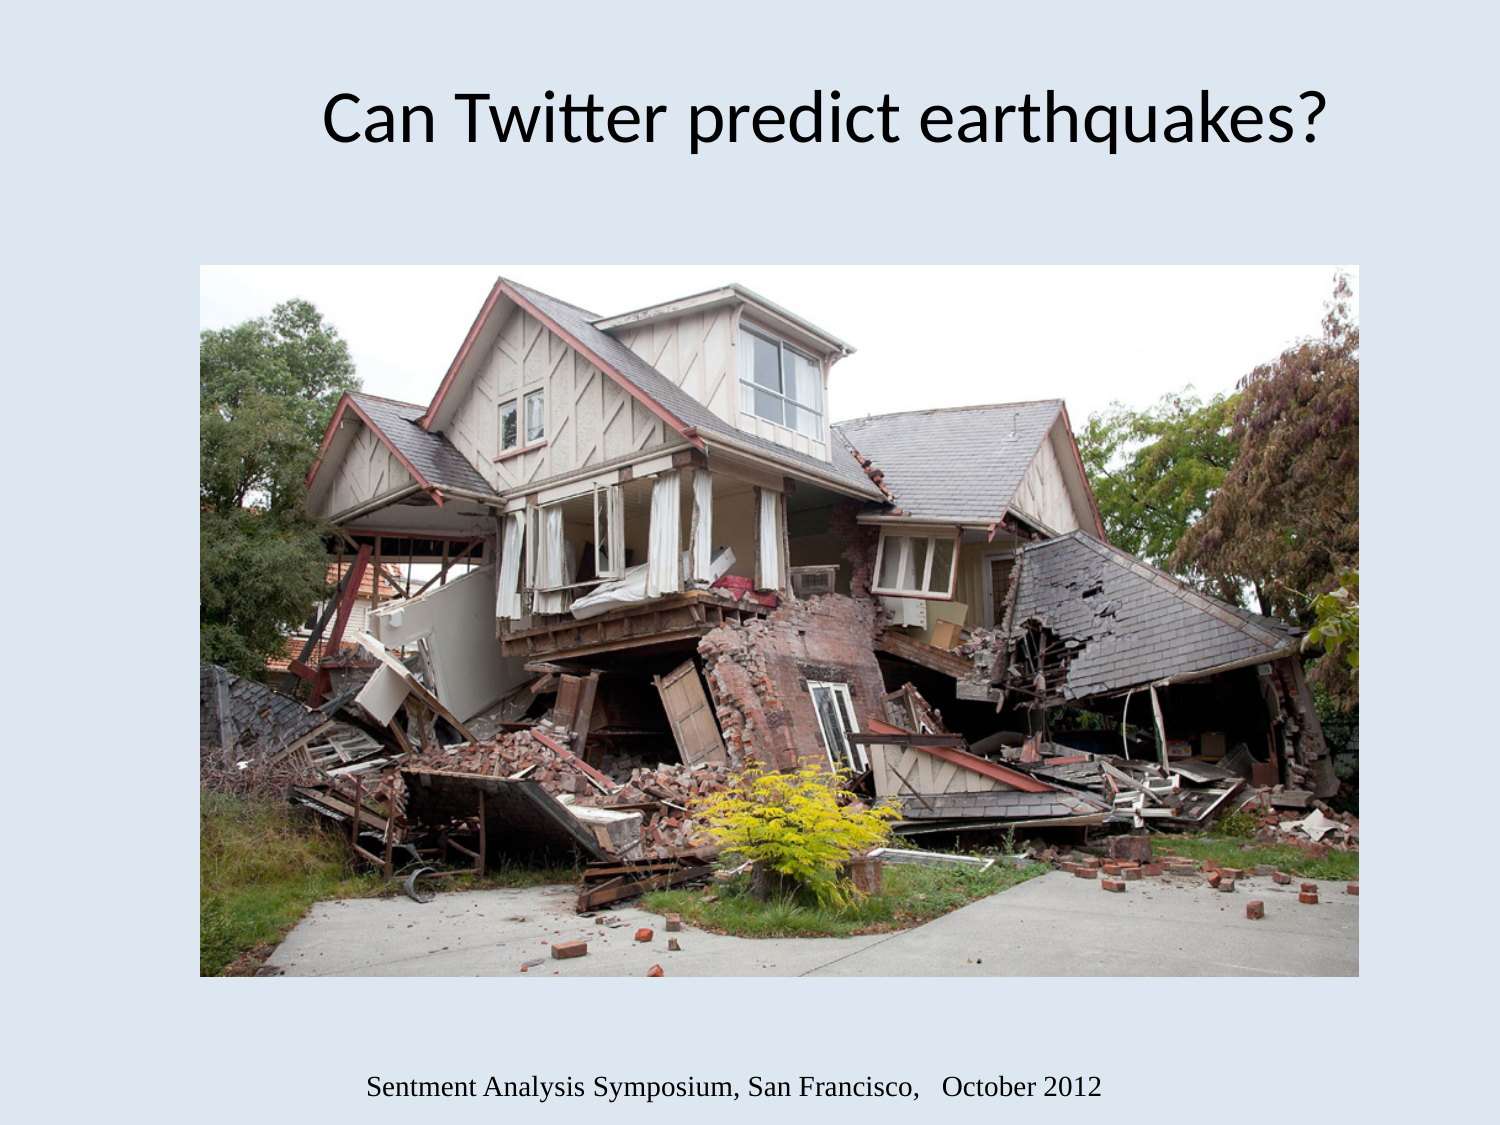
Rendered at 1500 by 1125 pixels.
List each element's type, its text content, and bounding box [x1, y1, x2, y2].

title Can Twitter predict earthquakes? [206, 19, 1447, 207]
picture [200, 265, 1359, 977]
